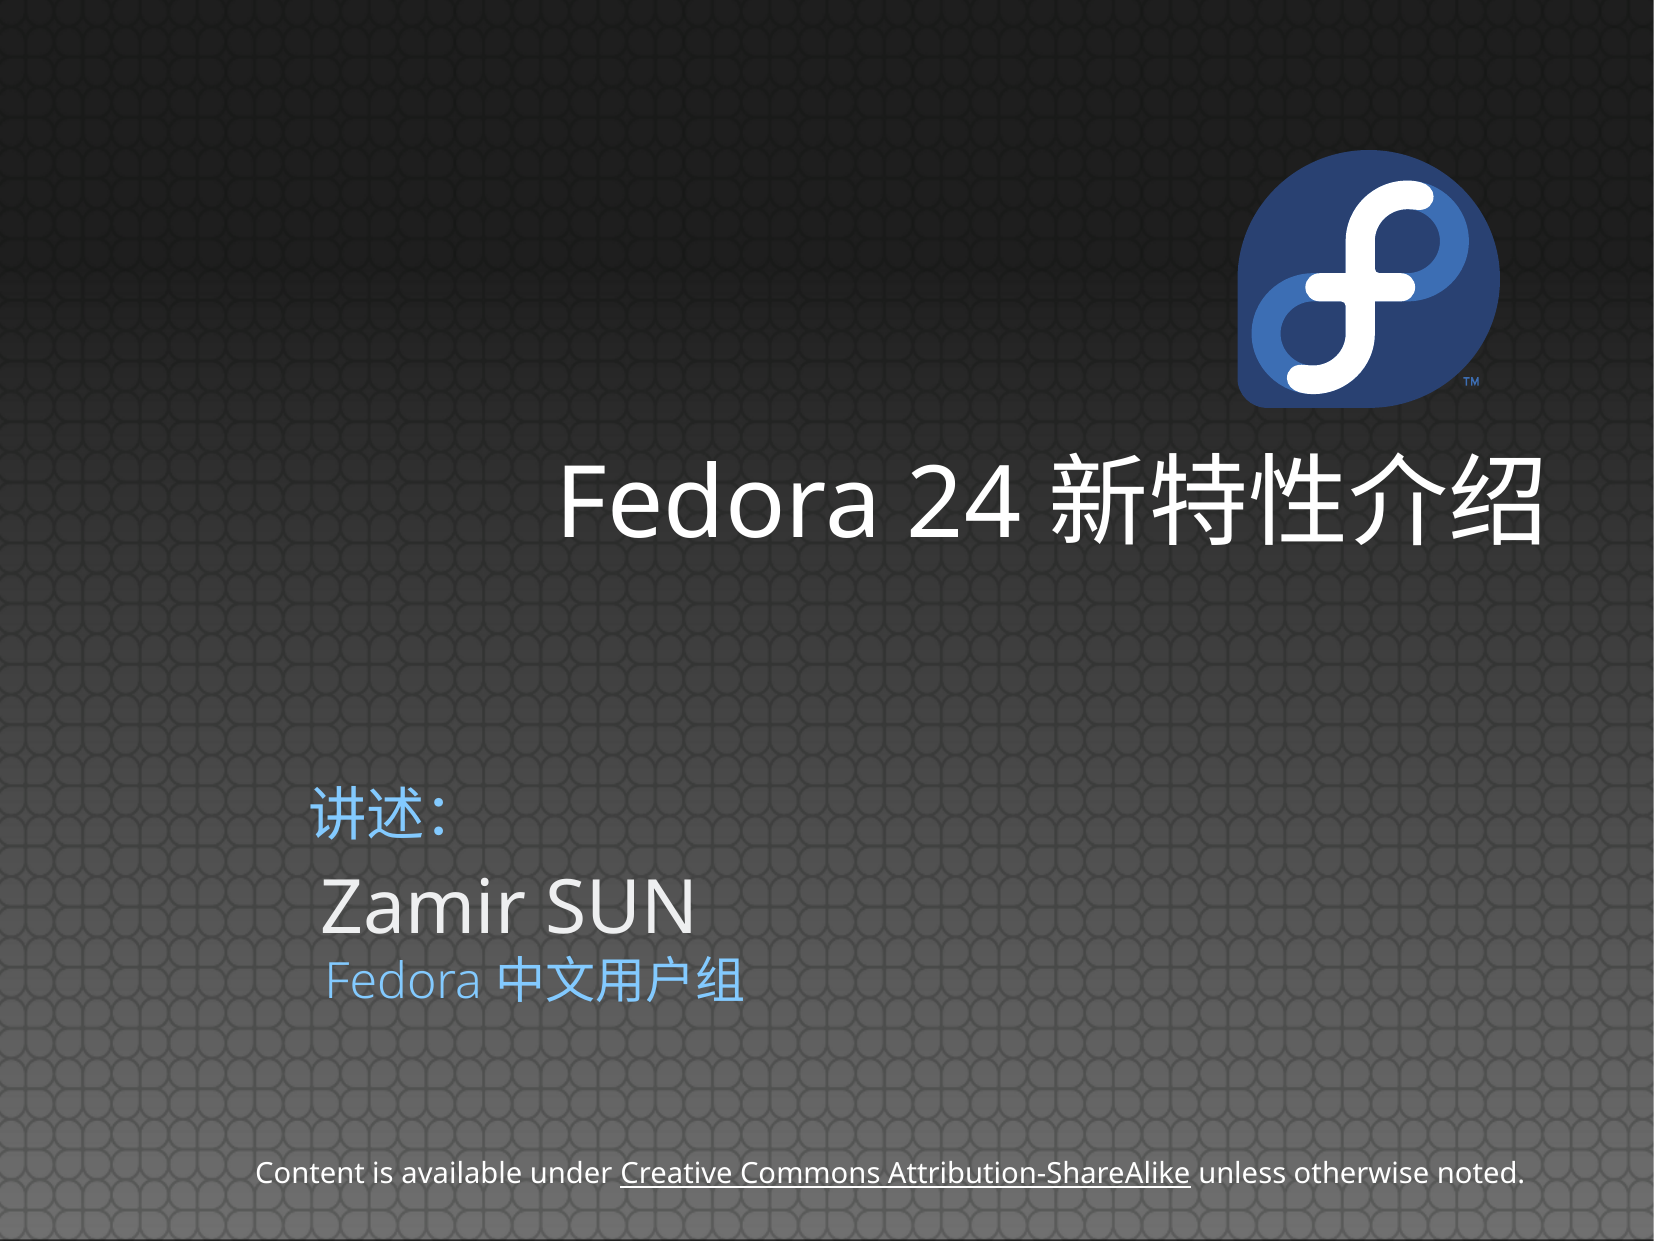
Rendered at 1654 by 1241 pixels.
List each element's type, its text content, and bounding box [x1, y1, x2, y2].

text_box Content is available under Creative Commons Attribution-ShareAlike unless otherwise noted. [147, 1144, 1541, 1215]
text_box Fedora 24新特性介绍 [14, 422, 1596, 554]
text_box 讲述： [293, 774, 694, 857]
text_box Zamir SUN [305, 846, 1057, 938]
text_box Fedora中文用户组 [309, 938, 1080, 1022]
picture [0, 0, 1654, 1241]
